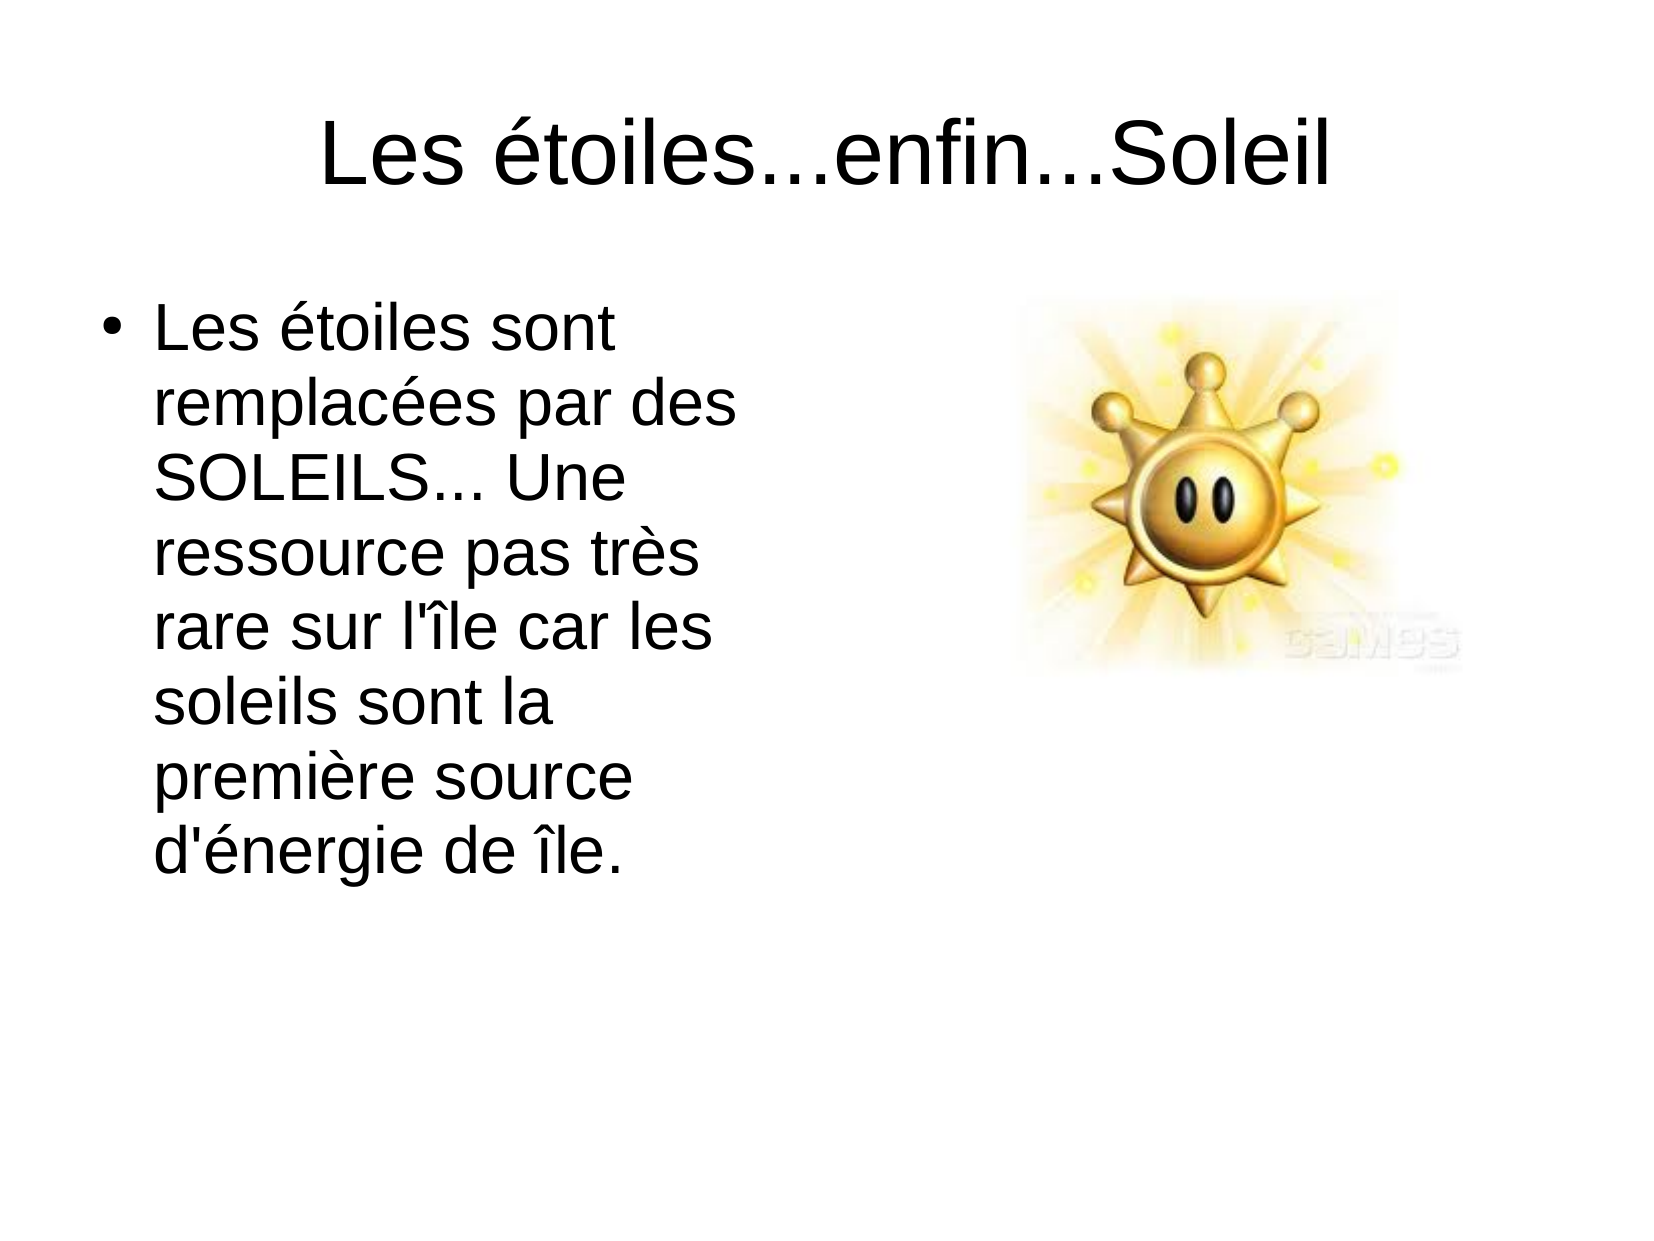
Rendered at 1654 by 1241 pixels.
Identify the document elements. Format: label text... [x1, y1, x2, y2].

picture [947, 290, 1469, 681]
list Les étoiles sont remplacées par des SOLEILS... Une ressource pas très rare sur l'île car les soleils sont la première source d'énergie de île. [82, 290, 809, 1109]
title Les étoiles...enfin...Soleil [82, 49, 1571, 257]
